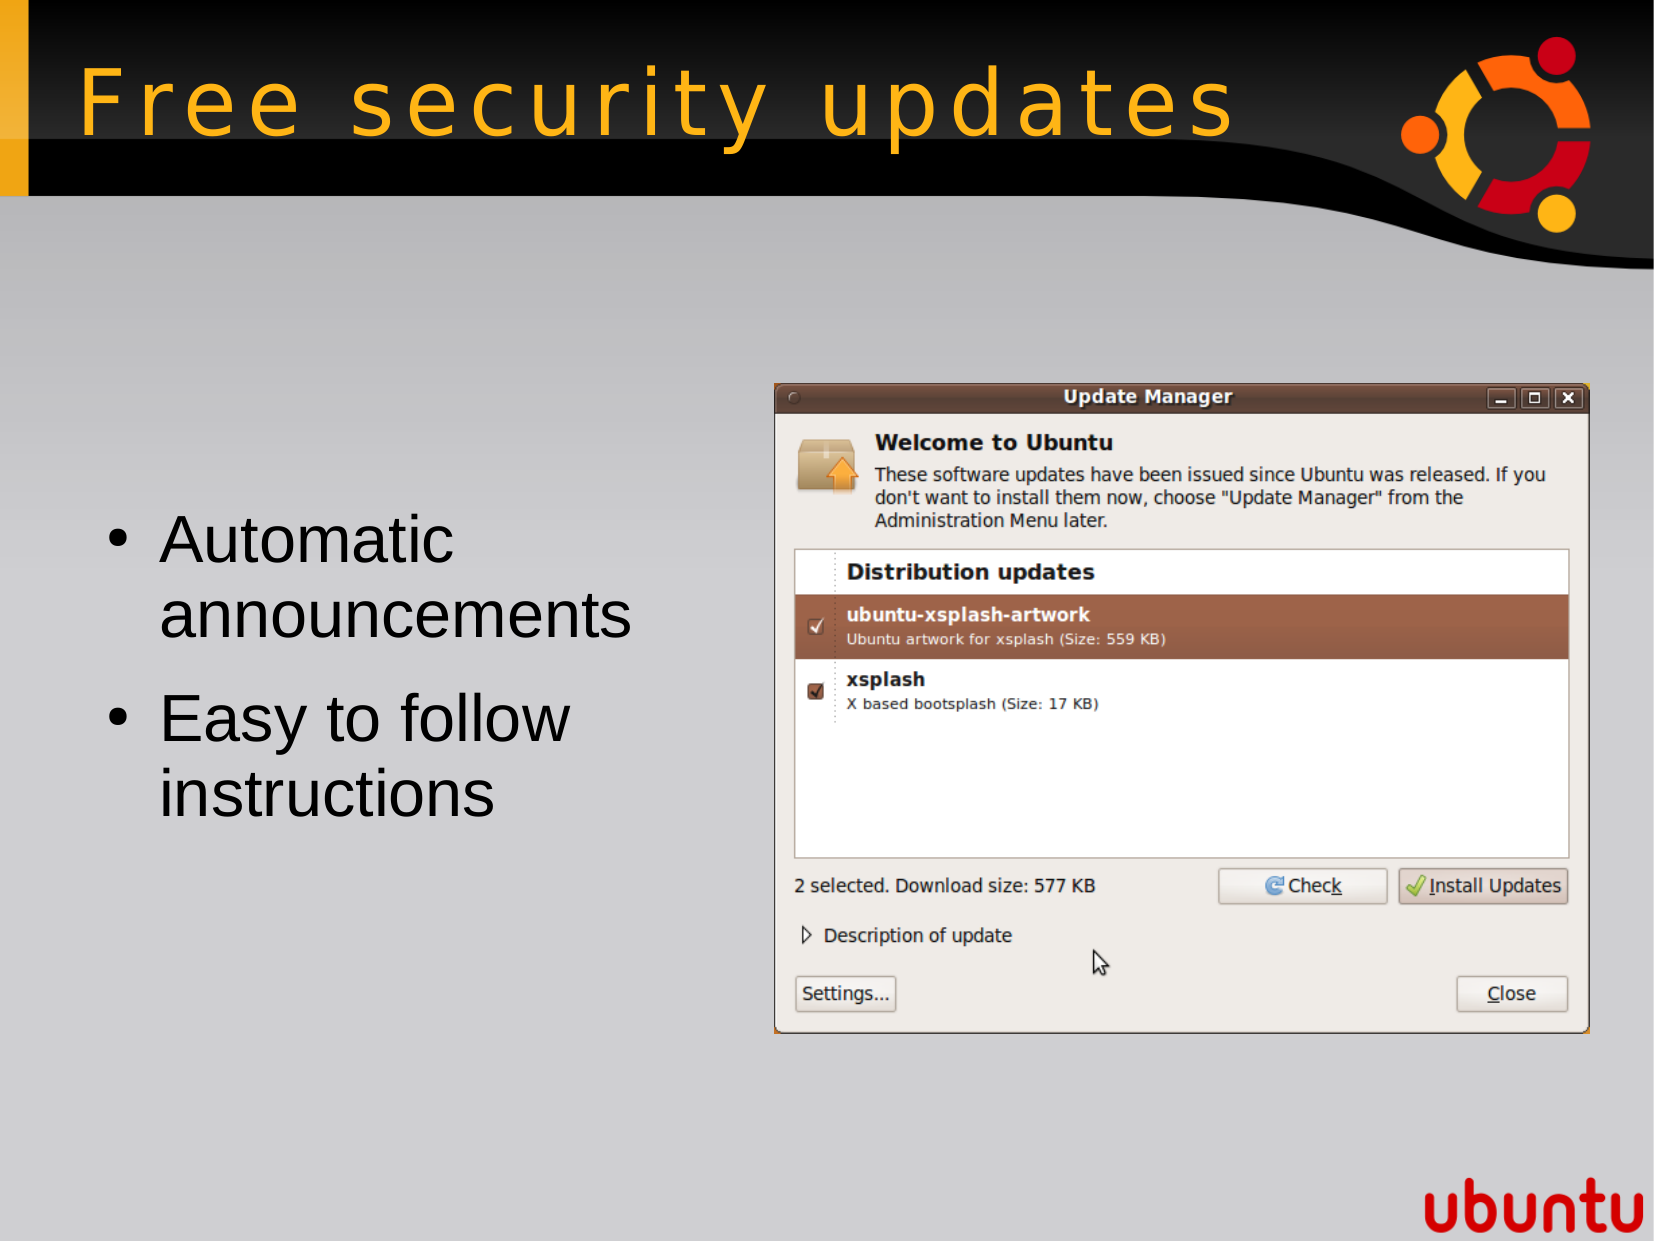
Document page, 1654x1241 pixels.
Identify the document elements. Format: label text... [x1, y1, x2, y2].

list Automatic announcements Easy to follow instructions [88, 501, 774, 916]
picture [0, 0, 1654, 1241]
title Free security updates [76, 0, 1300, 207]
